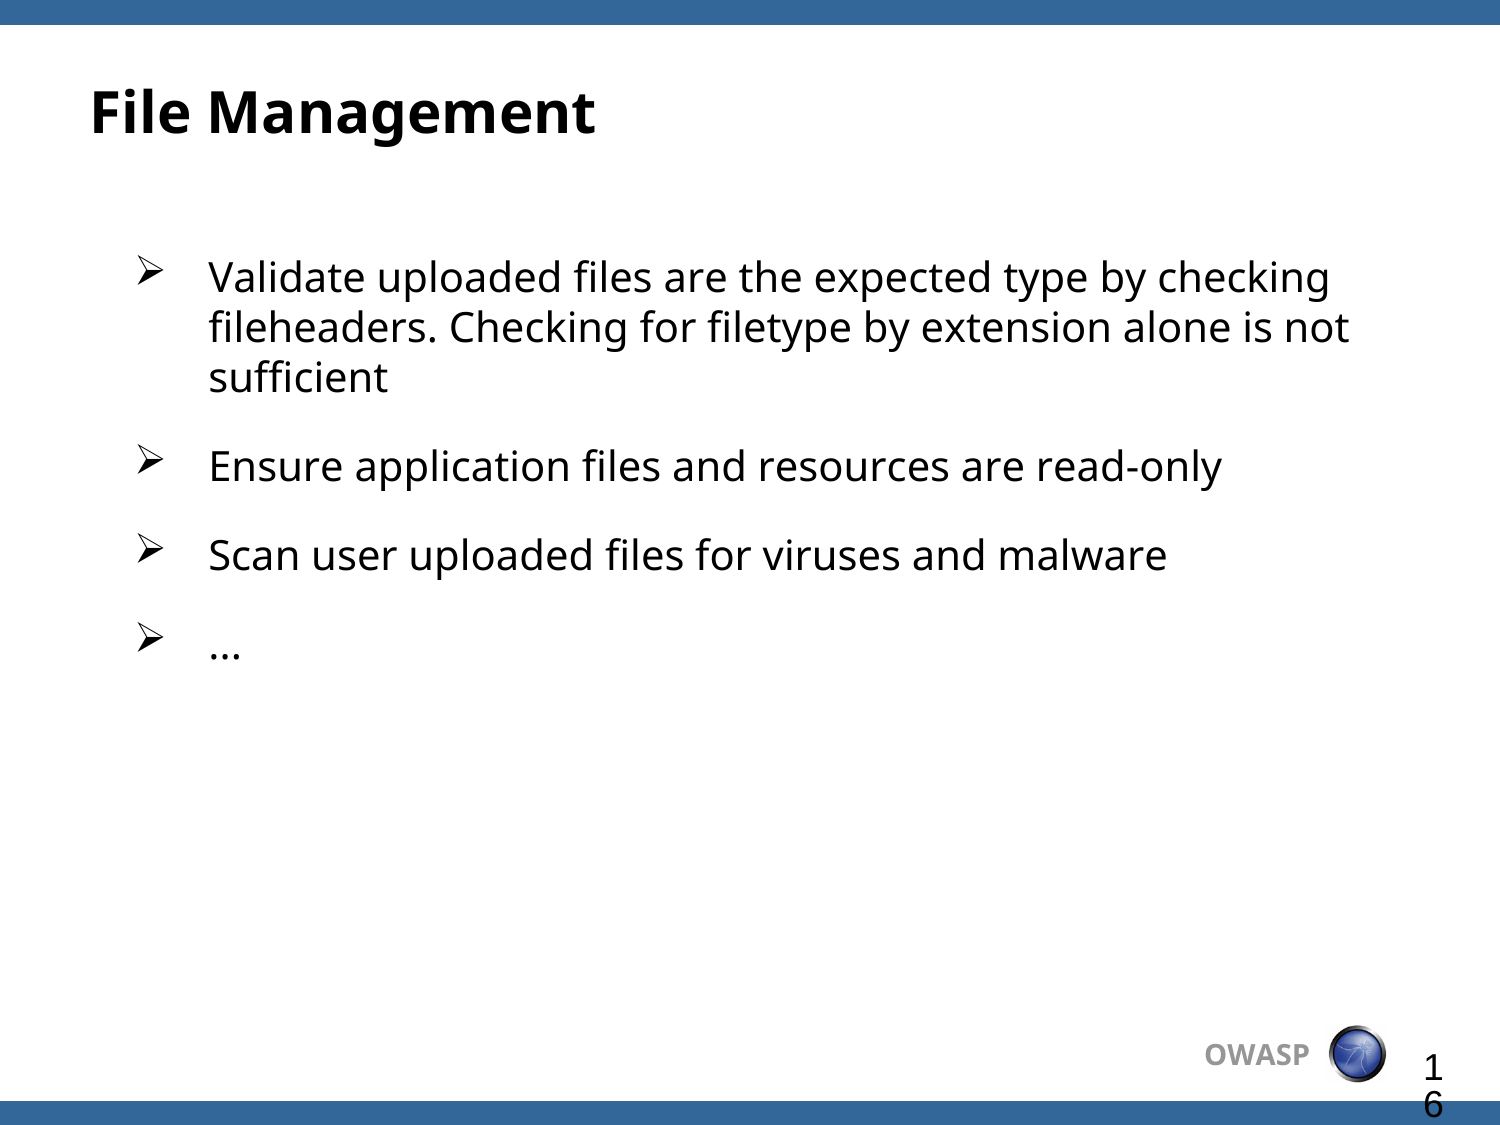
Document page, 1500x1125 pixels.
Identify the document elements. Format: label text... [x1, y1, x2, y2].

picture [1325, 1024, 1388, 1083]
list Validate uploaded files are the expected type by checking fileheaders. Checking for filetype by extension alone is not sufficient Ensure application files and resources are read-only Scan user uploaded files for viruses and malware ... [81, 242, 1396, 951]
title File Management [75, 45, 1426, 176]
